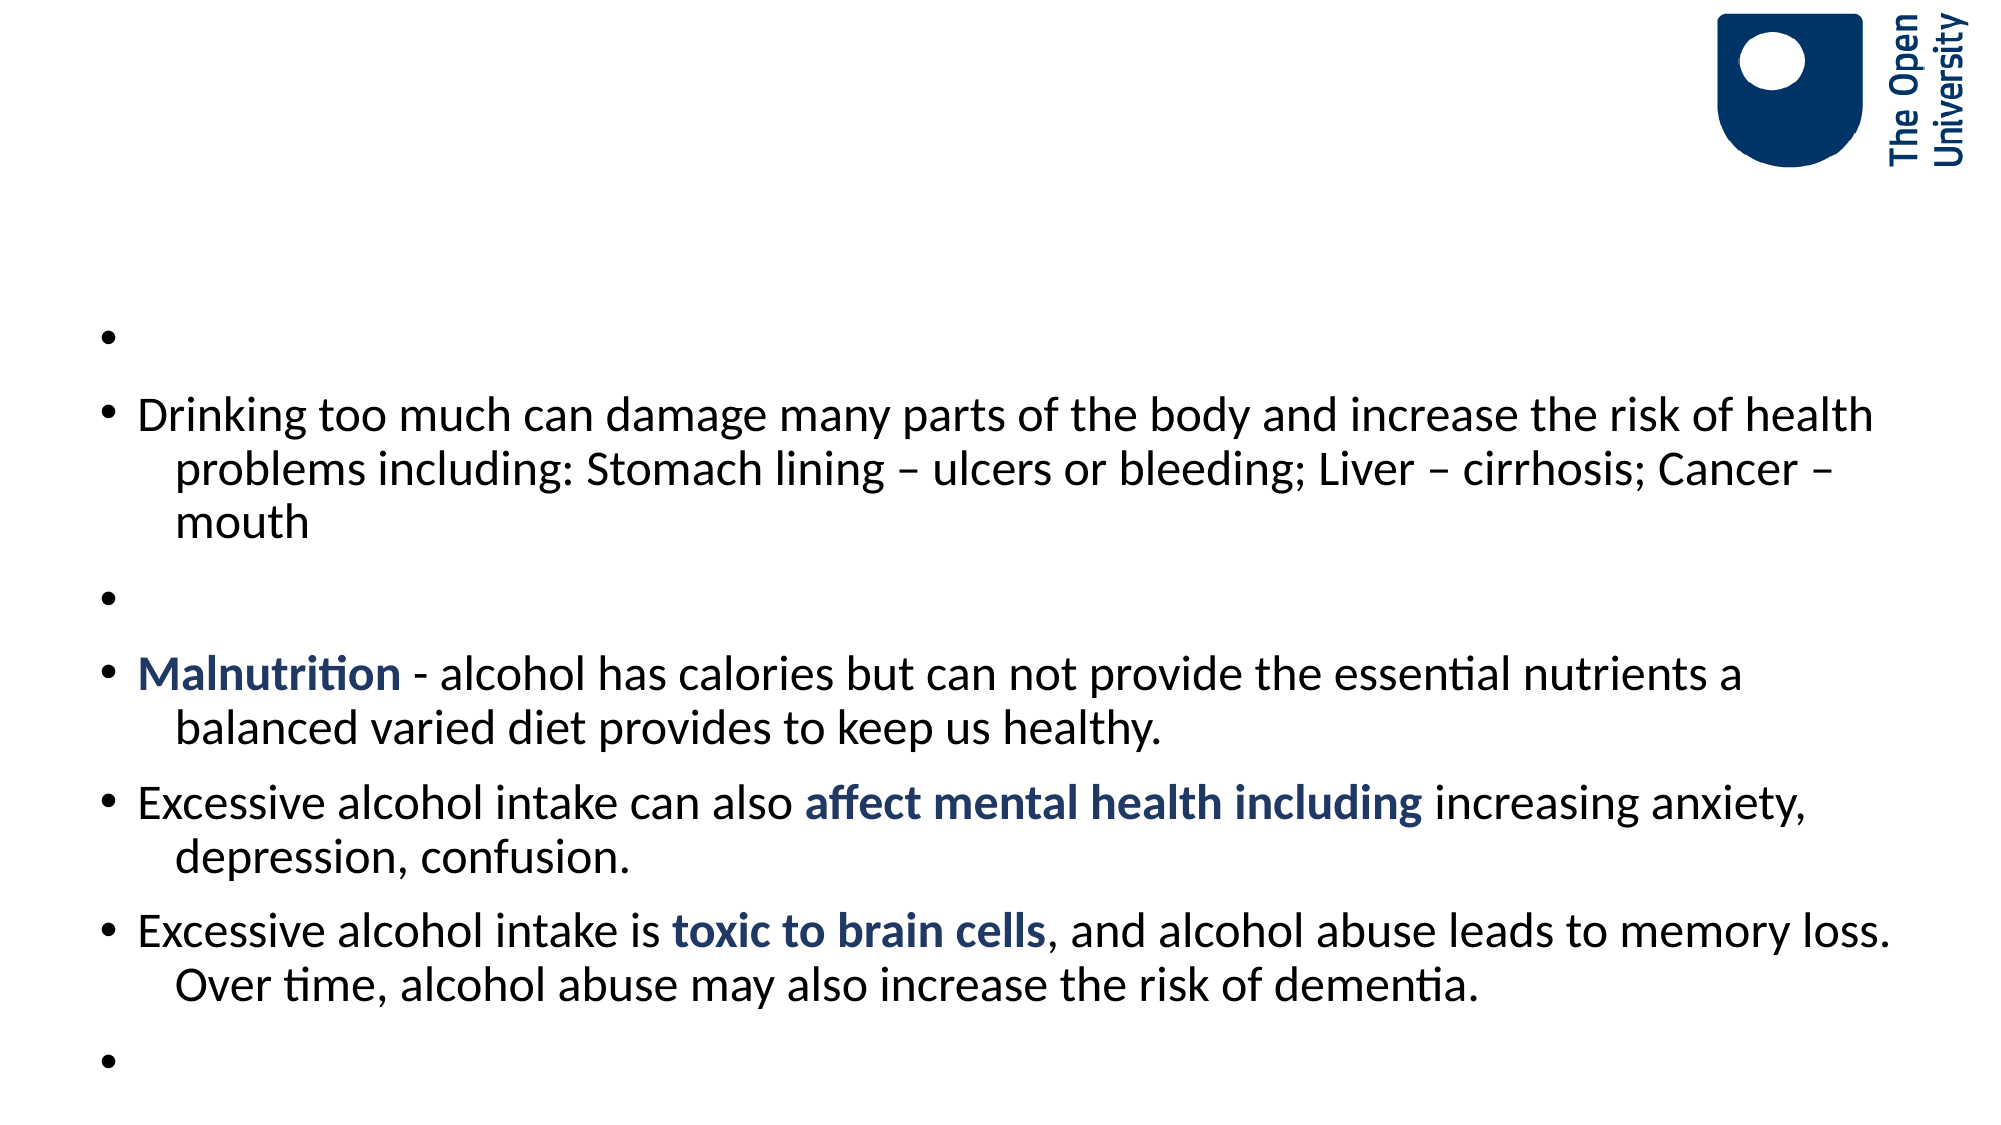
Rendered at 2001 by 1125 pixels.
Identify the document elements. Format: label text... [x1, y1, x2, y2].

picture [1716, 10, 1971, 170]
list Drinking too much can damage many parts of the body and increase the risk of health problems including: Stomach lining – ulcers or bleeding; Liver – cirrhosis; Cancer – mouth Malnutrition - alcohol has calories but can not provide the essential nutrients a balanced varied diet provides to keep us healthy. Excessive alcohol intake can also affect mental health including increasing anxiety, depression, confusion. Excessive alcohol intake is toxic to brain cells, and alcohol abuse leads to memory loss. Over time, alcohol abuse may also increase the risk of dementia. [84, 299, 1946, 1066]
